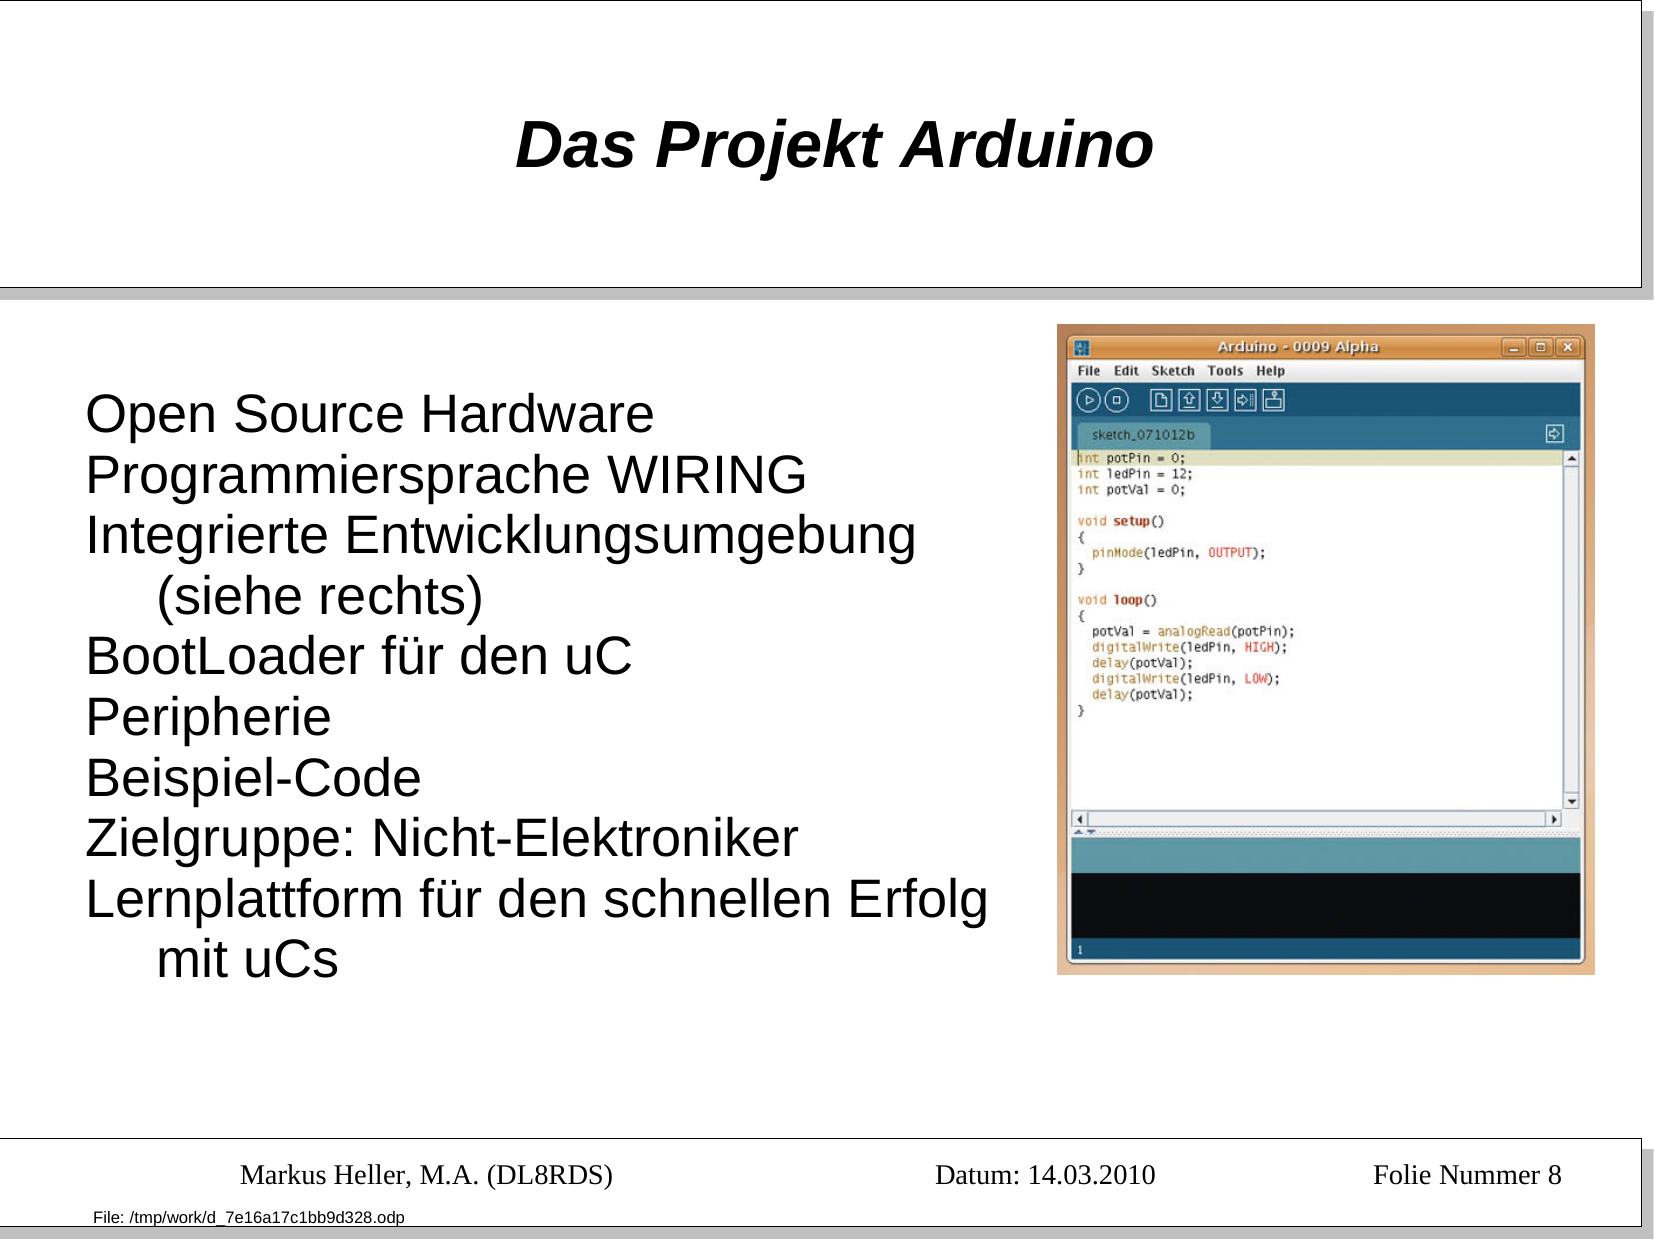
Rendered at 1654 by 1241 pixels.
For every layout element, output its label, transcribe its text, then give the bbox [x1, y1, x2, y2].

picture [1057, 324, 1595, 975]
list Open Source Hardware Programmiersprache WIRING Integrierte Entwicklungsumgebung (siehe rechts) BootLoader für den uC Peripherie Beispiel-Code Zielgruppe: Nicht-Elektroniker Lernplattform für den schnellen Erfolg mit uCs [73, 383, 1004, 1055]
title Das Projekt Arduino [0, 0, 1654, 289]
